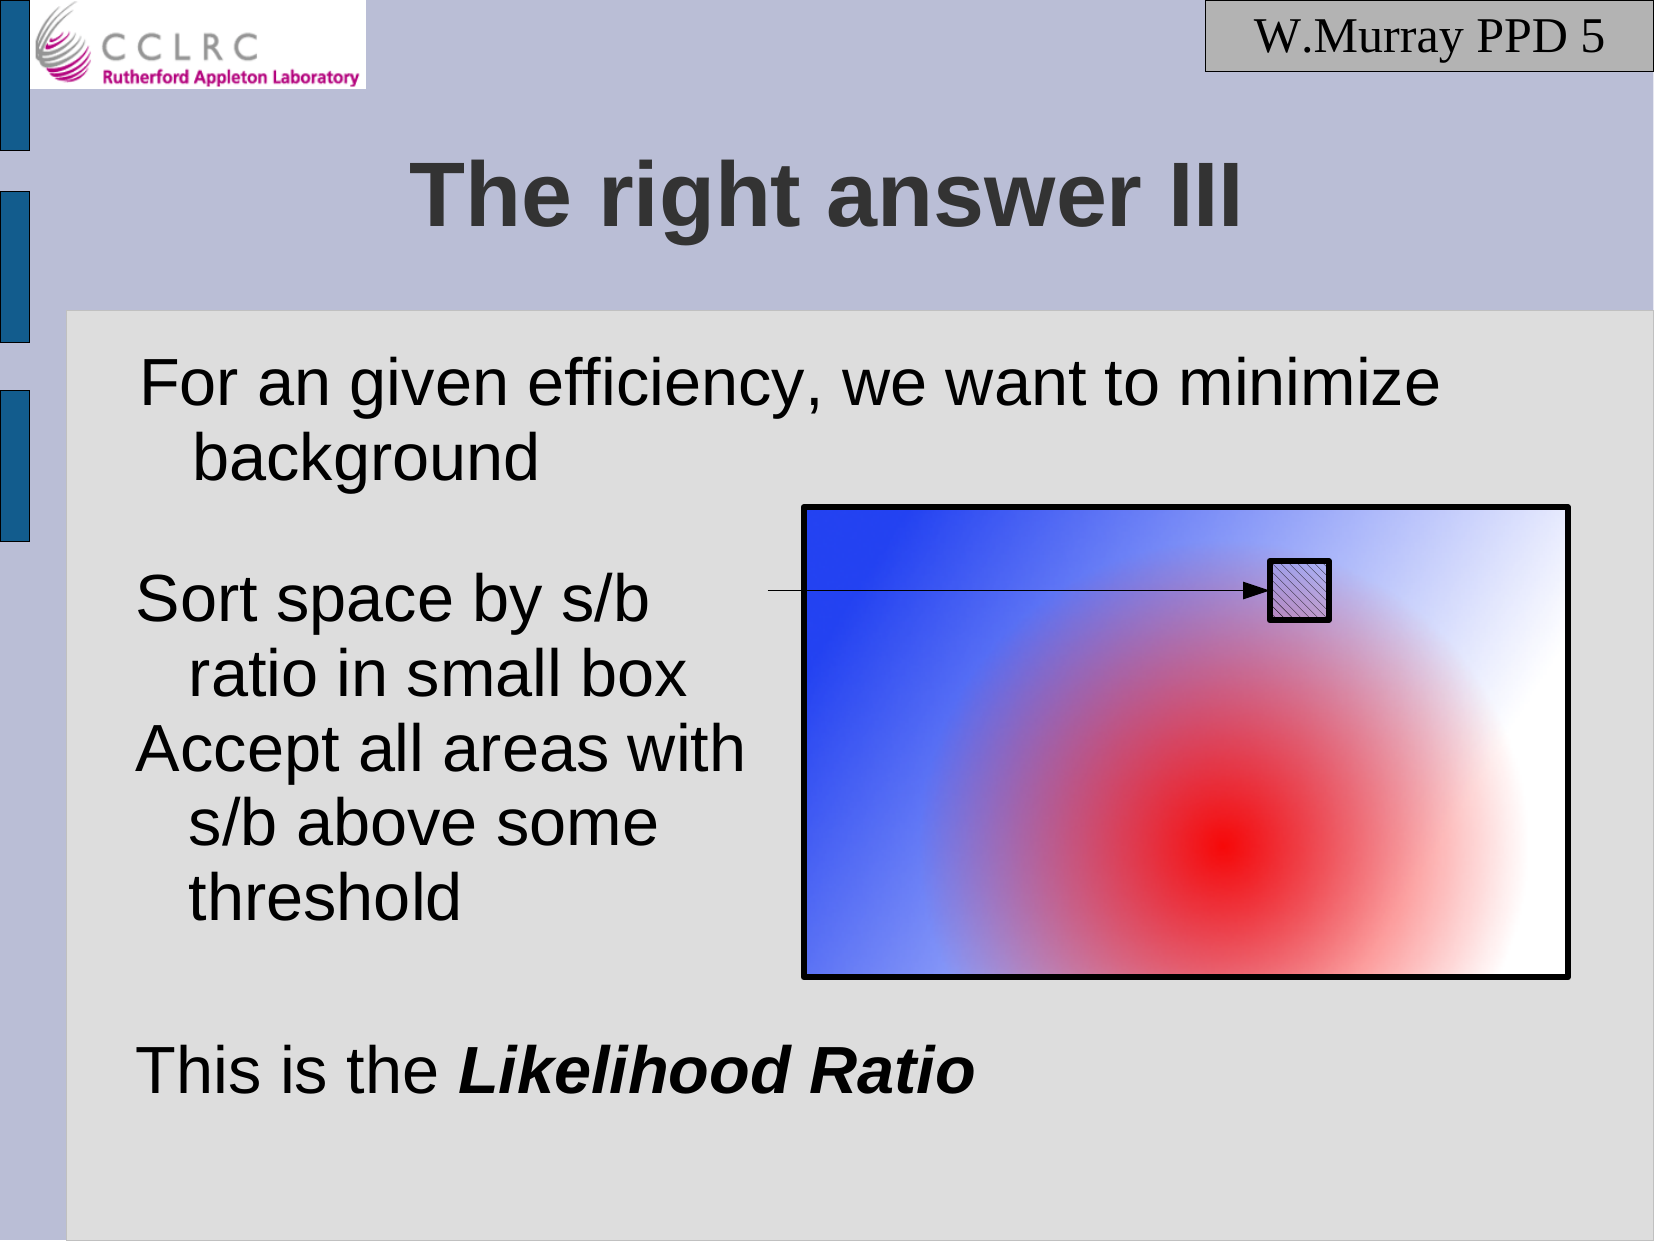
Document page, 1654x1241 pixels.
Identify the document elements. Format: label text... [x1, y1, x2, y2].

title The right answer III [121, 91, 1534, 299]
list For an given efficiency, we want to minimize background [121, 344, 1534, 590]
list This is the Likelihood Ratio [118, 1033, 1565, 1152]
text_box [1269, 561, 1329, 621]
list For an given efficiency, we want to minimize background [121, 591, 1534, 1033]
picture [30, 0, 366, 89]
list Sort space by s/b ratio in small box Accept all areas with s/b above some threshold [118, 561, 798, 965]
picture [806, 510, 1565, 975]
